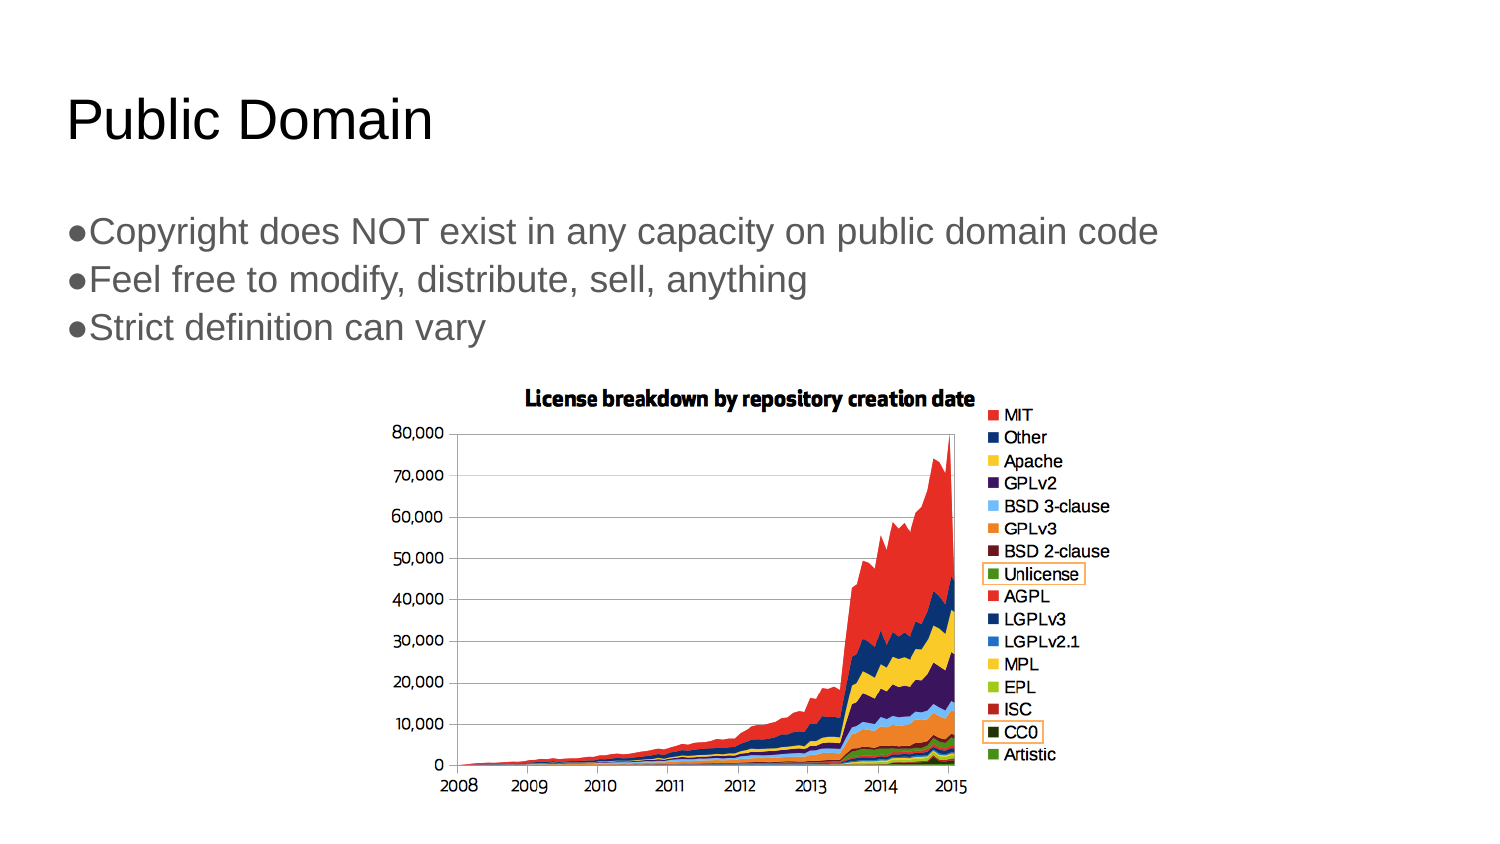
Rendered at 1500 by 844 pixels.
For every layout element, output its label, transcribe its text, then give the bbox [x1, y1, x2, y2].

list Copyright does NOT exist in any capacity on public domain code Feel free to modify, distribute, sell, anything Strict definition can vary [51, 189, 1449, 750]
picture [376, 366, 1124, 803]
title Public Domain [51, 72, 1449, 167]
